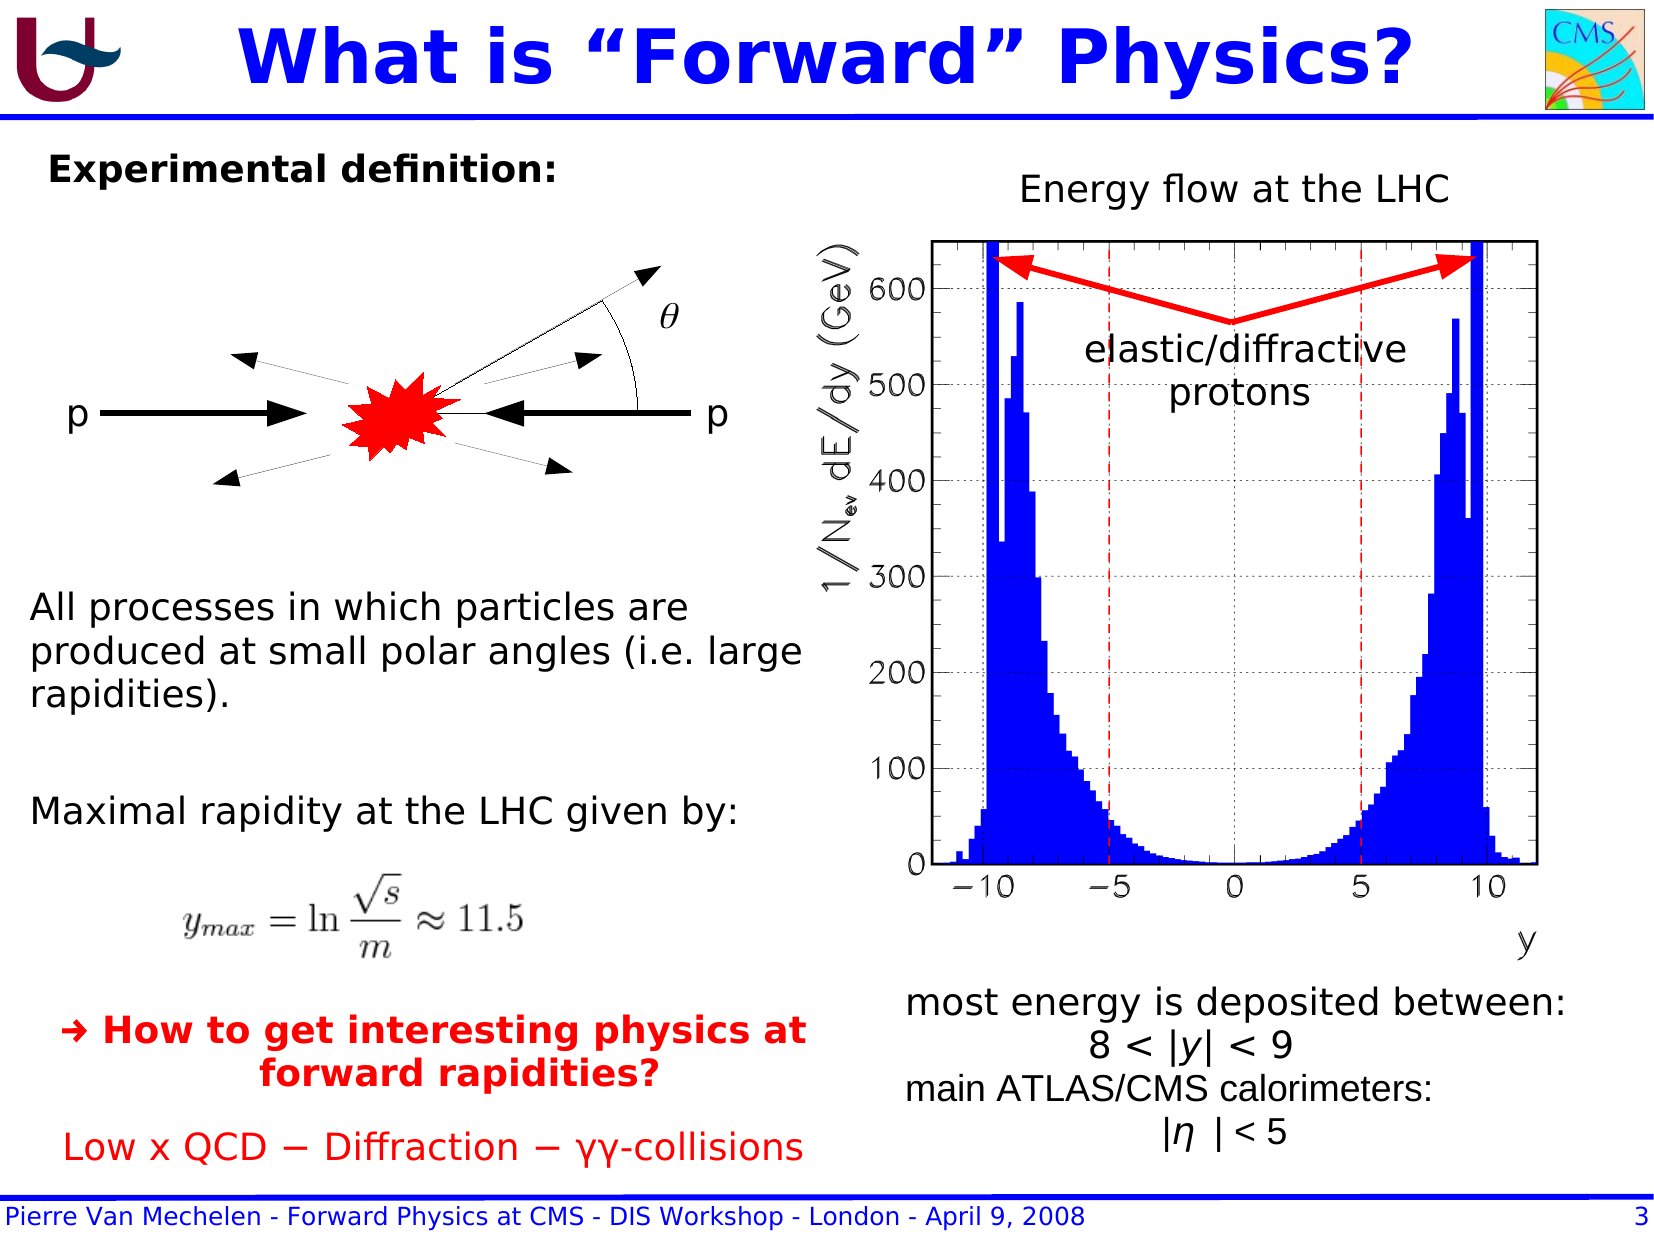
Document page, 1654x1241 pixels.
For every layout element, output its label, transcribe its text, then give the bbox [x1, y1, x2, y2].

text_box p [690, 384, 744, 443]
picture [9, 10, 128, 109]
text_box elastic/diffractive protons [1056, 320, 1417, 422]
text_box Energy flow at the LHC [1003, 160, 1456, 219]
title What is “Forward” Physics? [147, 8, 1506, 107]
text_box most energy is deposited between: 8 < |y| < 9 main ATLAS/CMS calorimeters: |η | < 5 [854, 973, 1604, 1188]
picture [766, 122, 1654, 1010]
picture [1545, 9, 1645, 110]
text_box q [641, 295, 691, 360]
list Experimental definition: All processes in which particles are produced at small polar angles (i.e. large rapidities). Maximal rapidity at the LHC given by: → How to get interesting physics at forward rapidities? Low x QCD − Diffraction − γγ-collisions [29, 147, 820, 1169]
text_box p [51, 383, 104, 472]
text_box [342, 300, 638, 461]
picture [177, 871, 529, 963]
